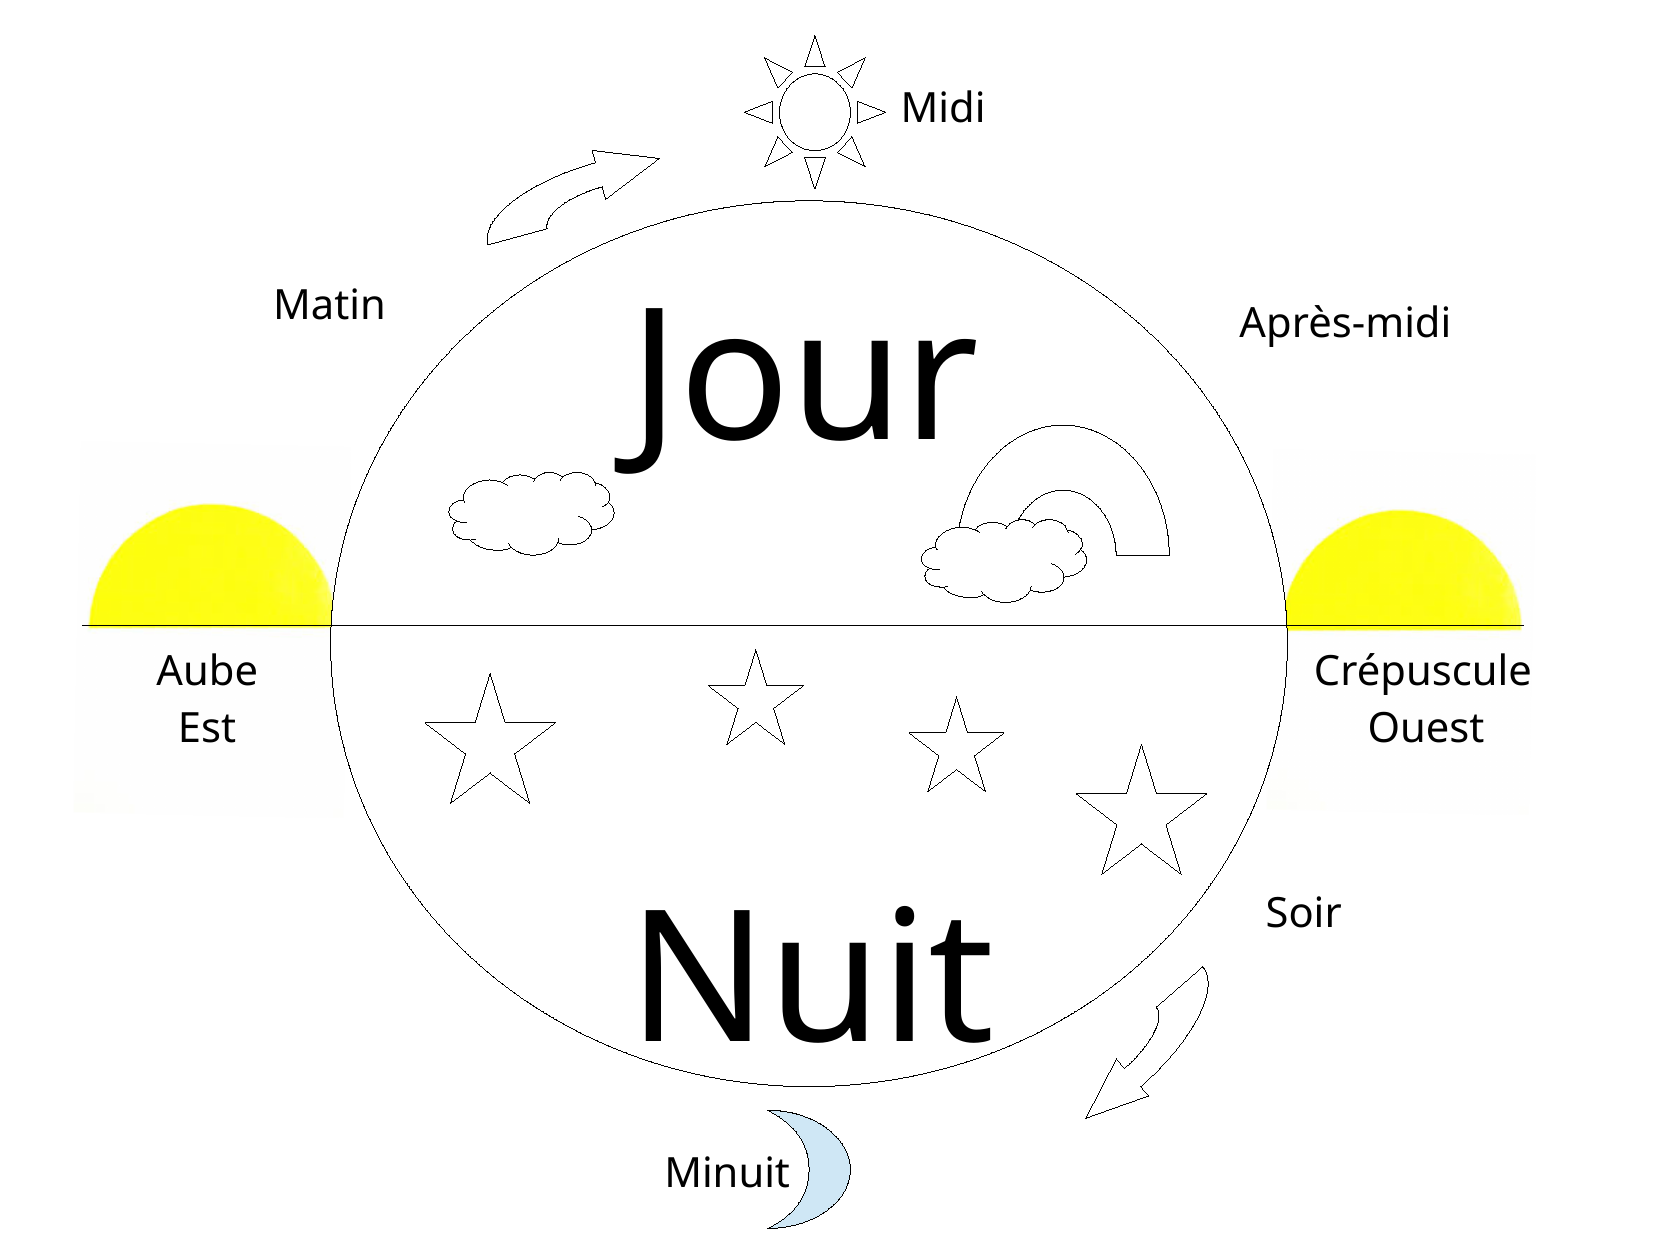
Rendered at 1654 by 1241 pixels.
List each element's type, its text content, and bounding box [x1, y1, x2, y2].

picture [73, 441, 351, 818]
text_box [795, 1131, 835, 1135]
text_box Matin [258, 267, 465, 337]
picture [1266, 449, 1536, 815]
text_box Minuit [649, 1135, 885, 1205]
text_box [857, 101, 885, 124]
text_box Midi [885, 70, 1060, 140]
text_box [804, 35, 826, 67]
text_box [764, 136, 793, 167]
text_box [331, 239, 1287, 625]
text_box [764, 57, 793, 88]
text_box Après-midi [1224, 285, 1565, 355]
text_box Nuit [614, 838, 1042, 1131]
text_box [837, 136, 866, 167]
text_box [744, 101, 773, 124]
text_box Aube Est [141, 633, 331, 757]
text_box [837, 57, 866, 88]
text_box Soir [1250, 875, 1418, 945]
text_box [767, 1205, 834, 1229]
text_box Crépuscule Ouest [1299, 633, 1630, 757]
text_box [1085, 966, 1209, 1119]
text_box [779, 73, 851, 151]
text_box [487, 150, 660, 245]
text_box [622, 200, 996, 236]
text_box Jour [614, 236, 1118, 439]
text_box [330, 626, 1288, 1049]
text_box [804, 157, 826, 189]
